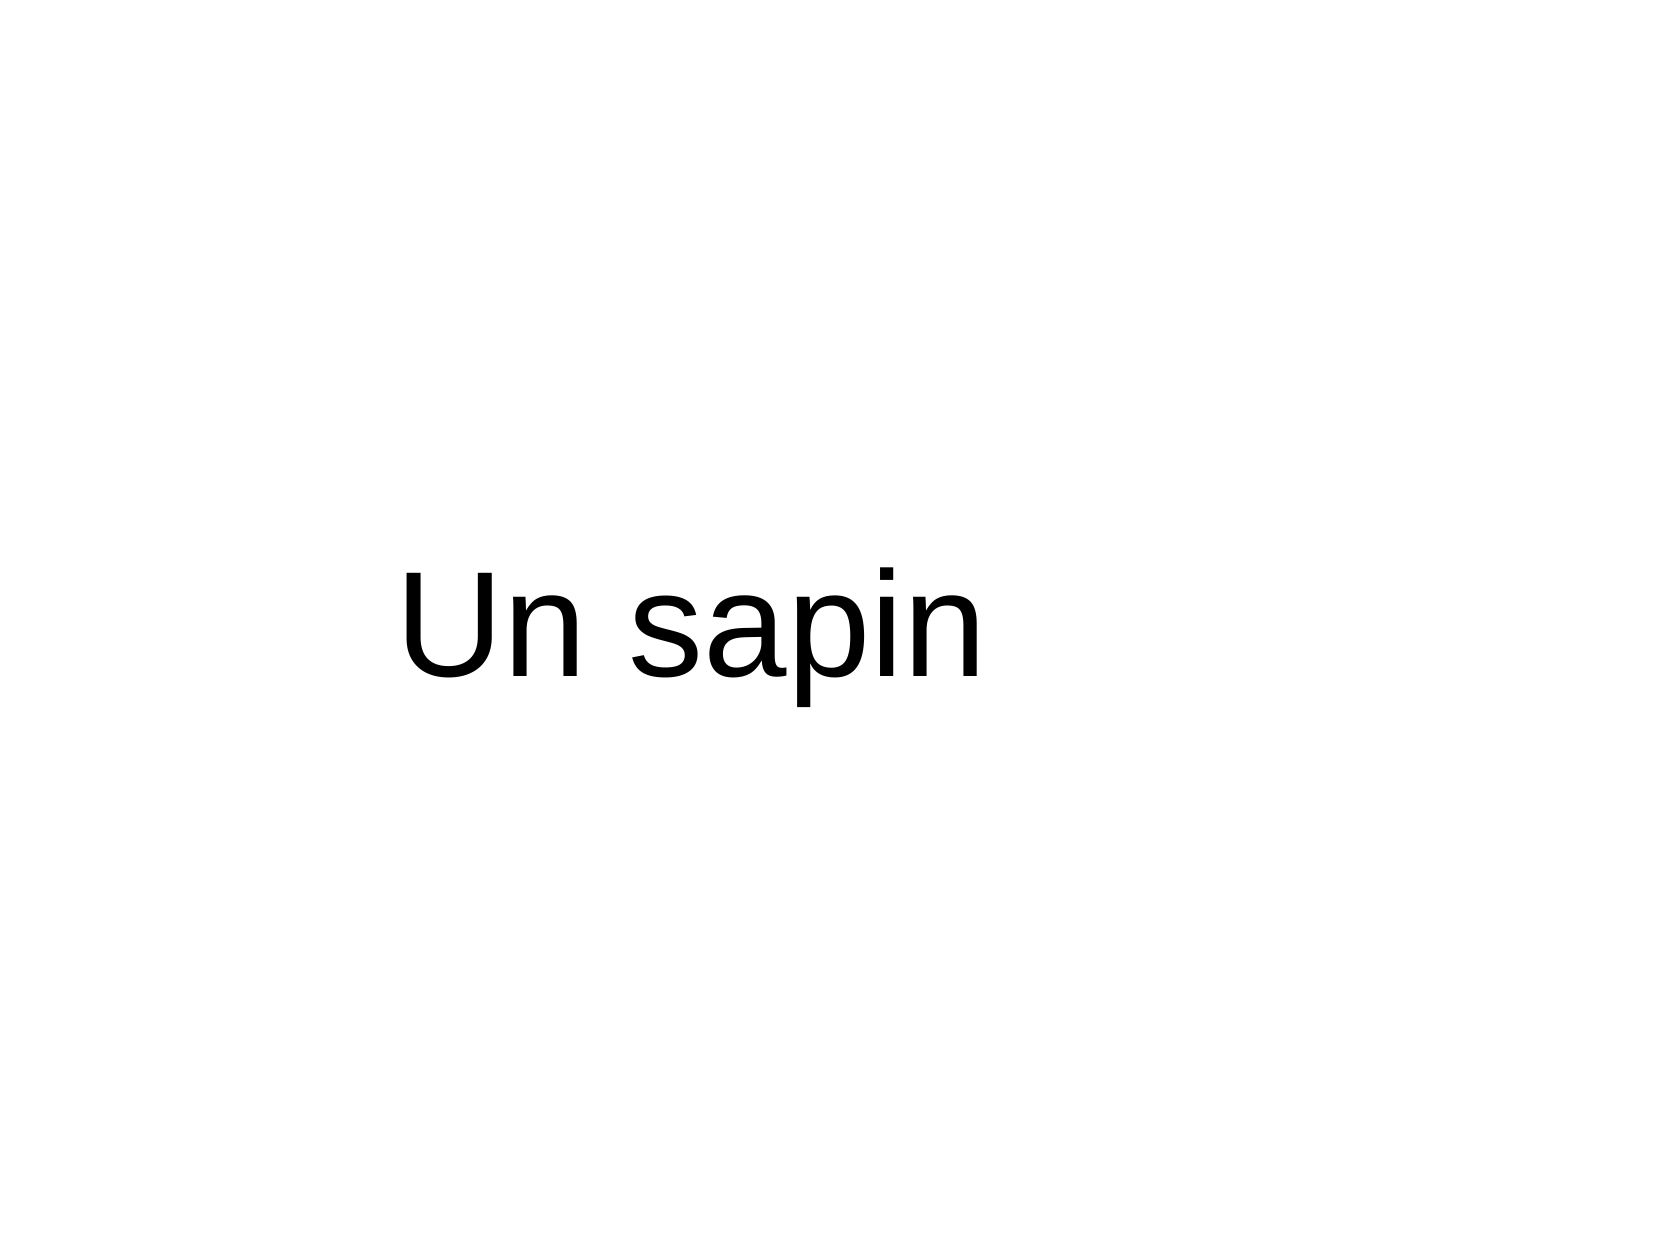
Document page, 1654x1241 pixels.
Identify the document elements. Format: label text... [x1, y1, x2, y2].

text_box Un sapin [380, 533, 1279, 717]
